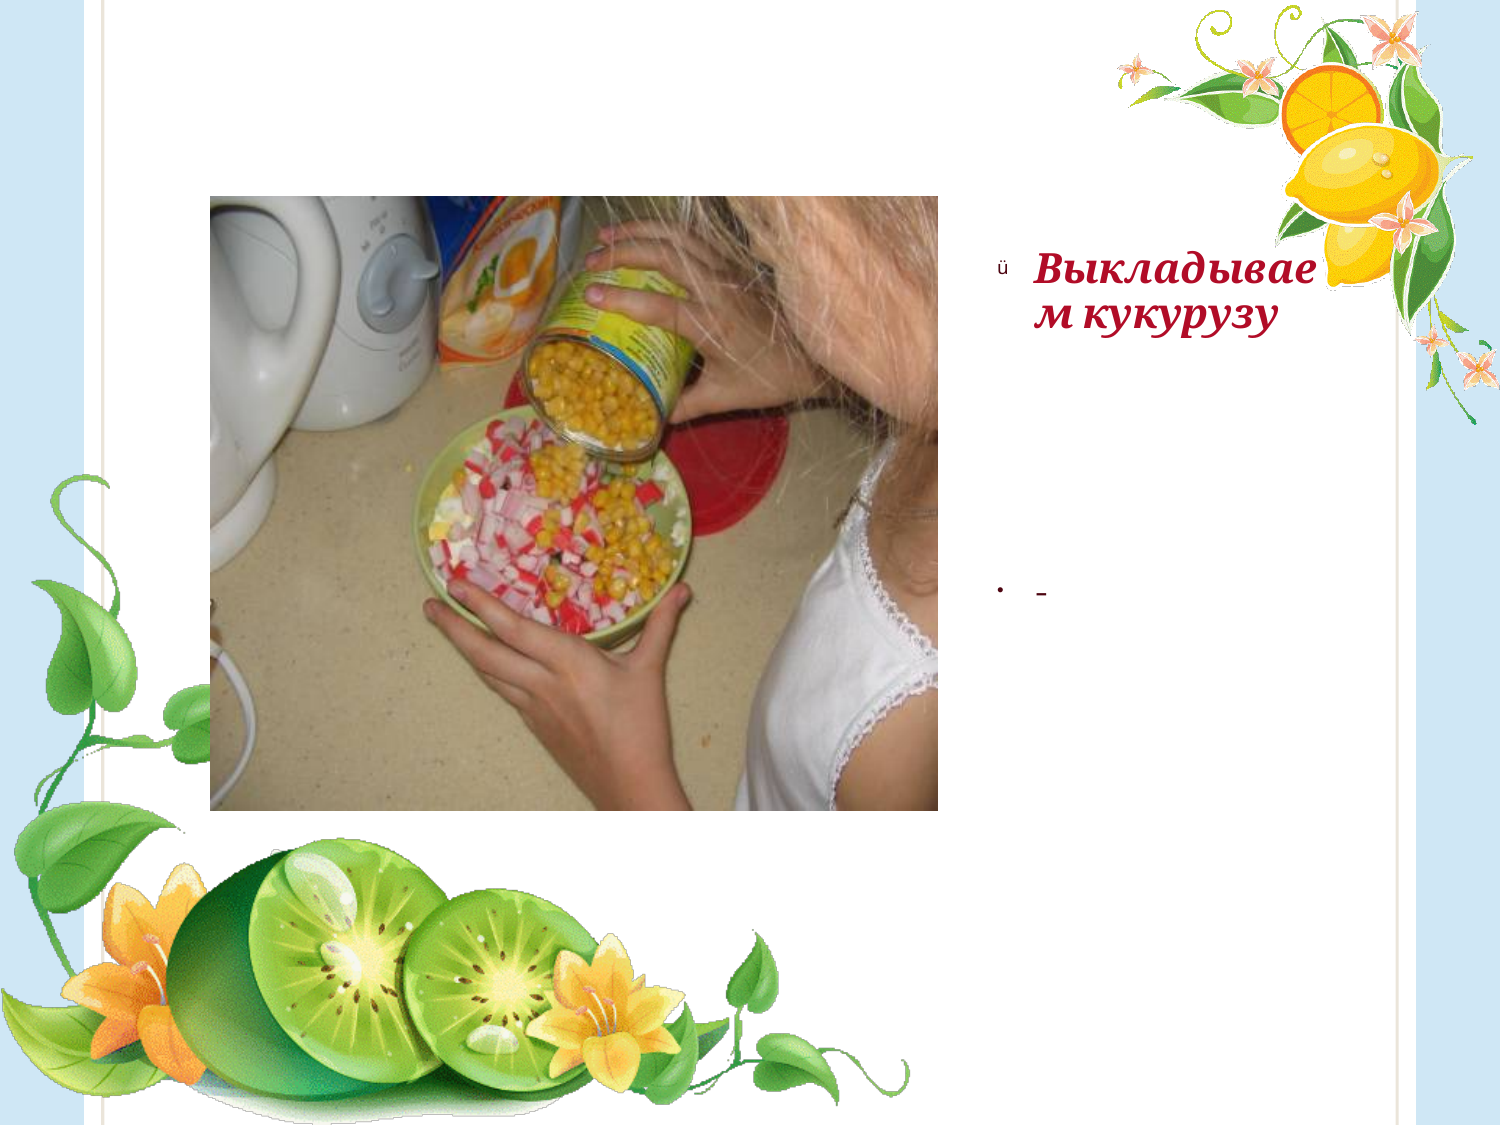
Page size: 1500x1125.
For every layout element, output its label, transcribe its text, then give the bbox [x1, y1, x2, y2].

picture [0, 196, 938, 1125]
list - [975, 562, 1360, 863]
picture [1114, 0, 1500, 428]
title Выкладываем кукурузу [975, 239, 1360, 562]
